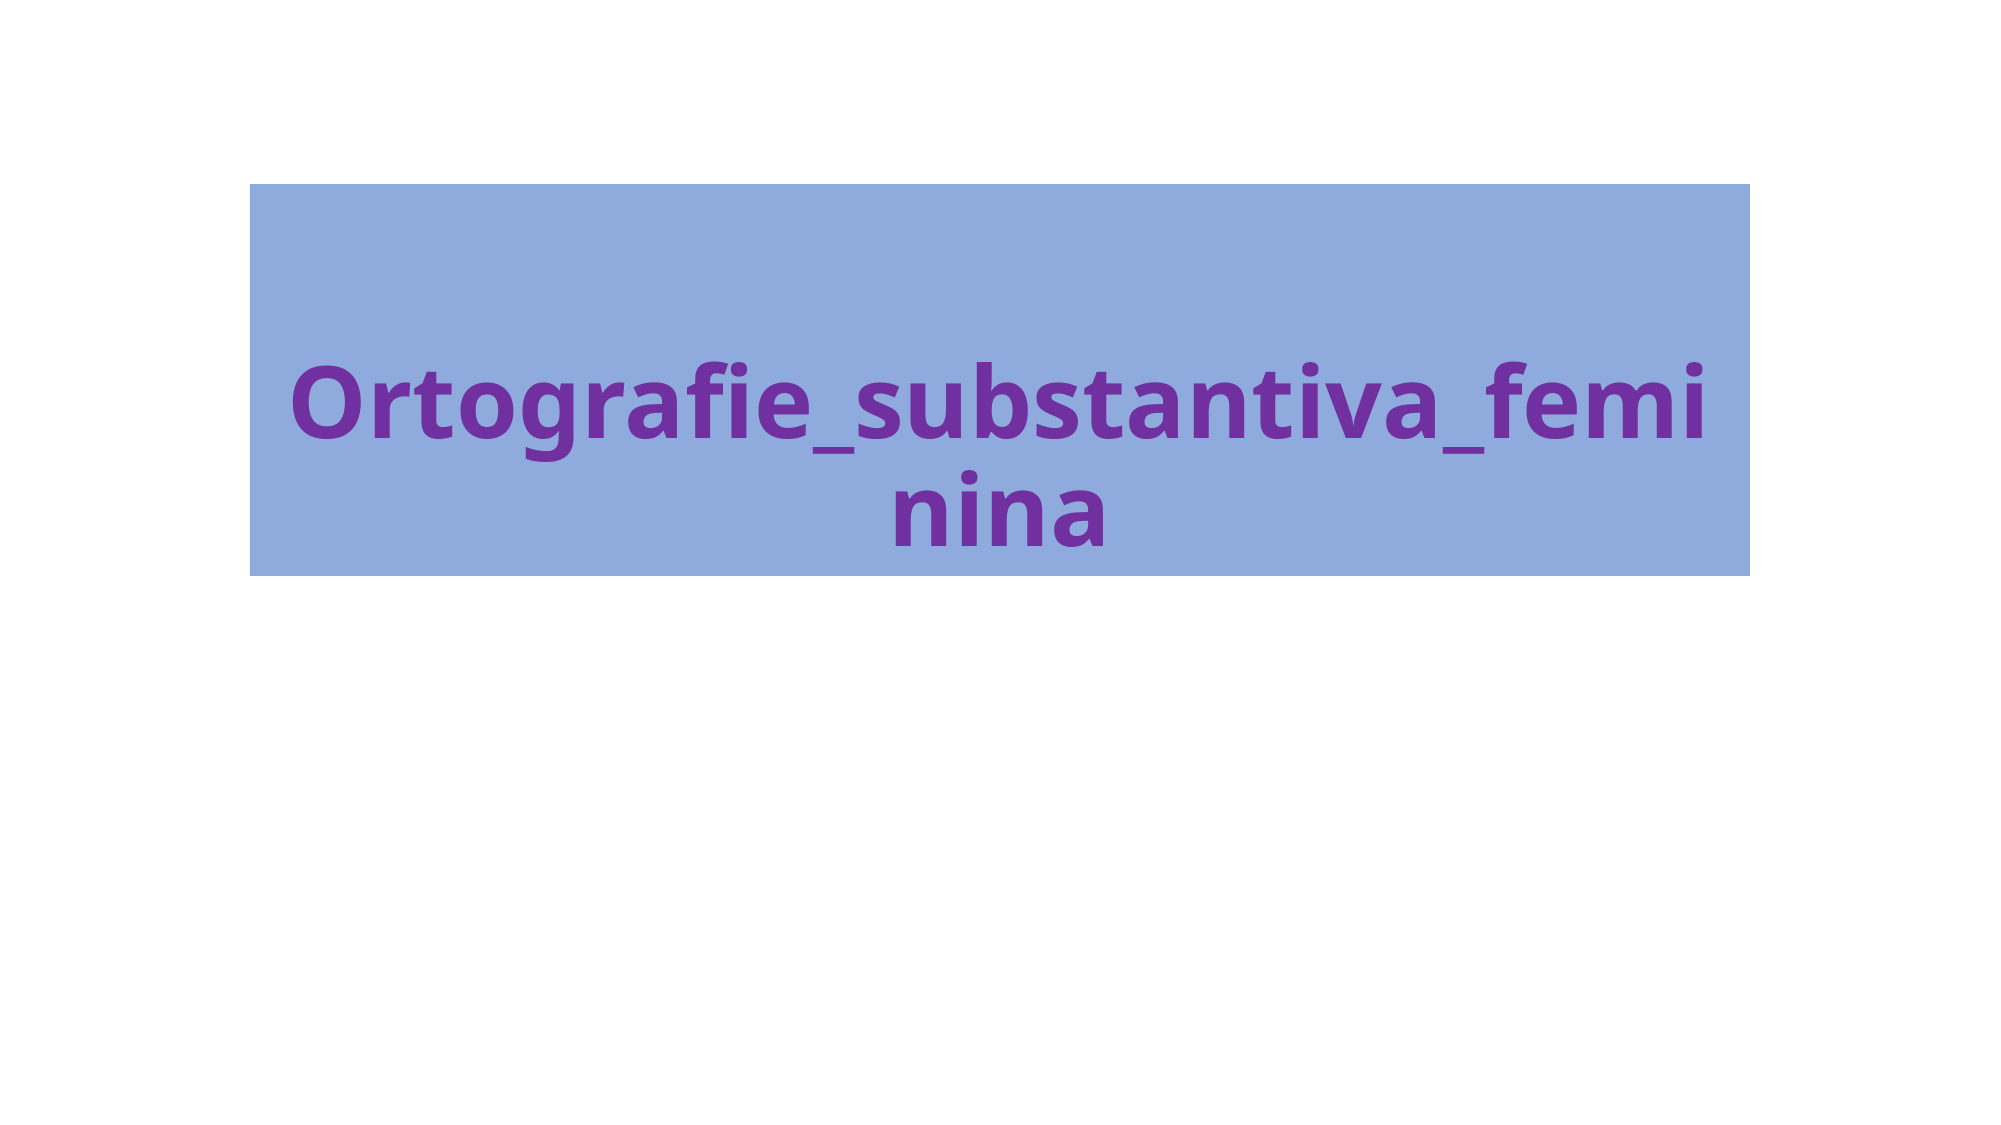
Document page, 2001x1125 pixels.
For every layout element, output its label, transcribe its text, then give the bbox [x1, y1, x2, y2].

title Ortografie_substantiva_feminina [249, 184, 1750, 576]
